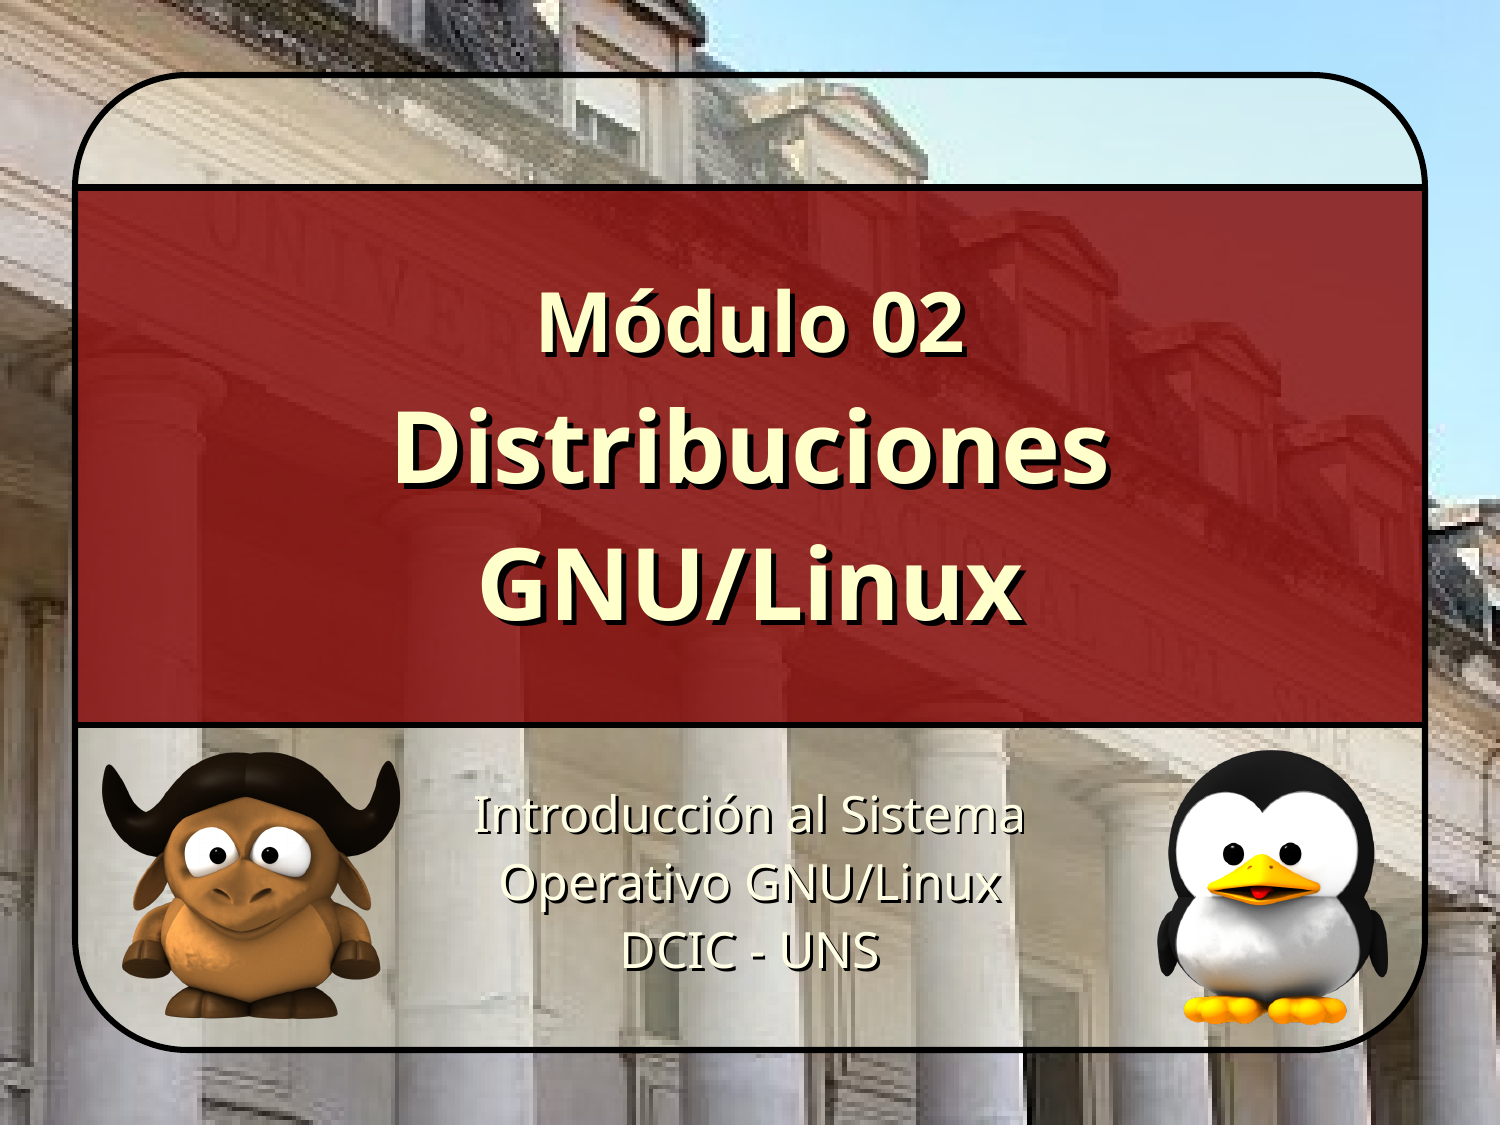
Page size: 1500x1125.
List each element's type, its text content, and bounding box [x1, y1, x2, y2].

picture [0, 0, 1500, 1125]
title Módulo 02 Distribuciones GNU/Linux [128, 187, 1372, 726]
